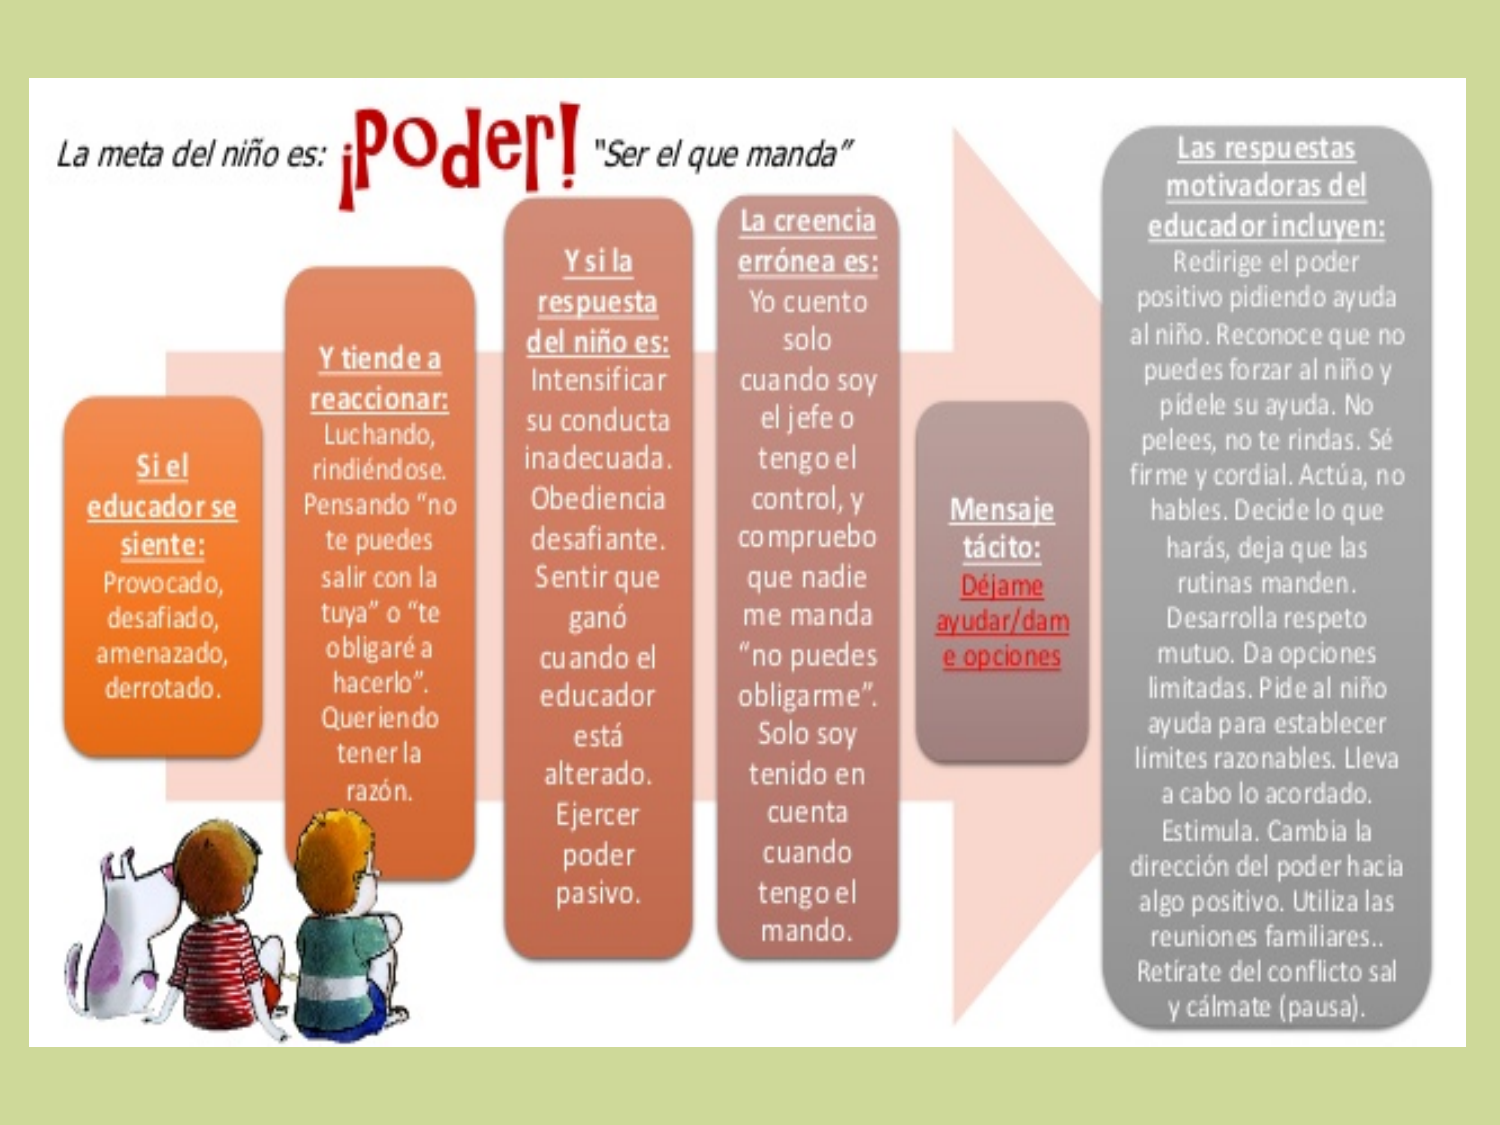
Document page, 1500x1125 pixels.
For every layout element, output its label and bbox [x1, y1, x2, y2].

picture [29, 78, 1466, 1047]
